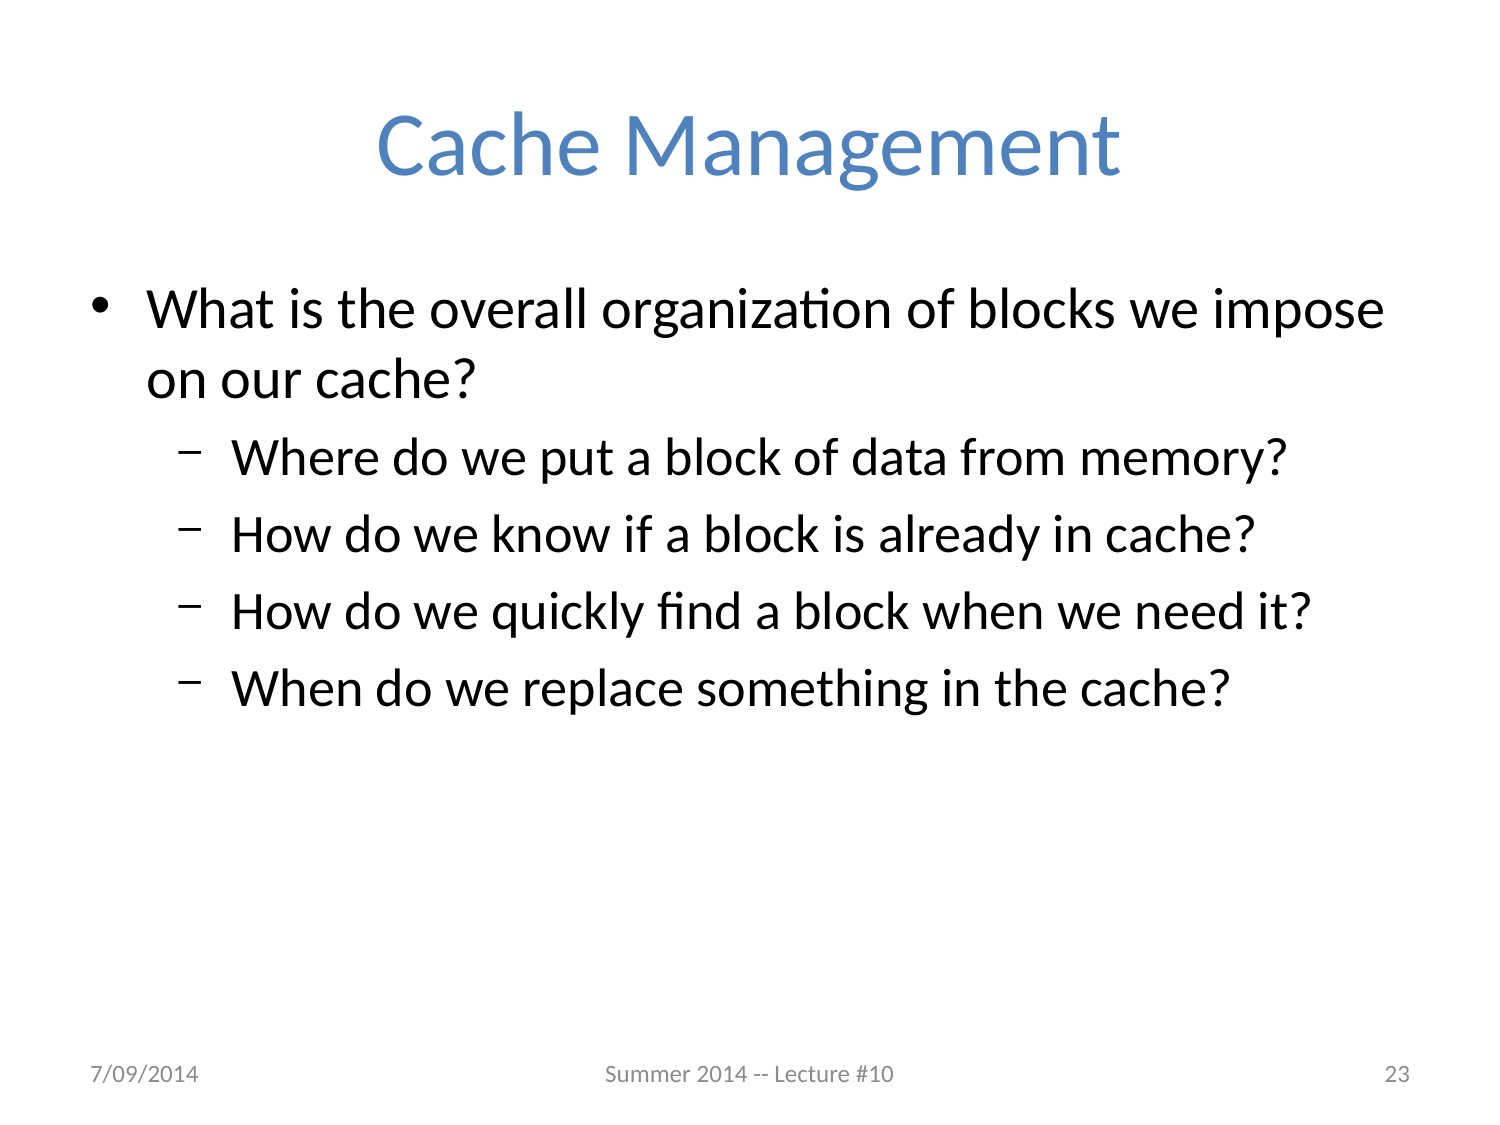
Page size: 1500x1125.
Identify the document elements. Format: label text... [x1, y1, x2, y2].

list What is the overall organization of blocks we impose on our cache? Where do we put a block of data from memory? How do we know if a block is already in cache? How do we quickly find a block when we need it? When do we replace something in the cache? [75, 262, 1425, 1073]
slide_number 7/09/2014 [75, 1042, 425, 1103]
title Cache Management [75, 45, 1425, 233]
footer Summer 2014 -- Lecture #10 [512, 1042, 988, 1103]
slide_number <number> [1074, 1042, 1425, 1103]
